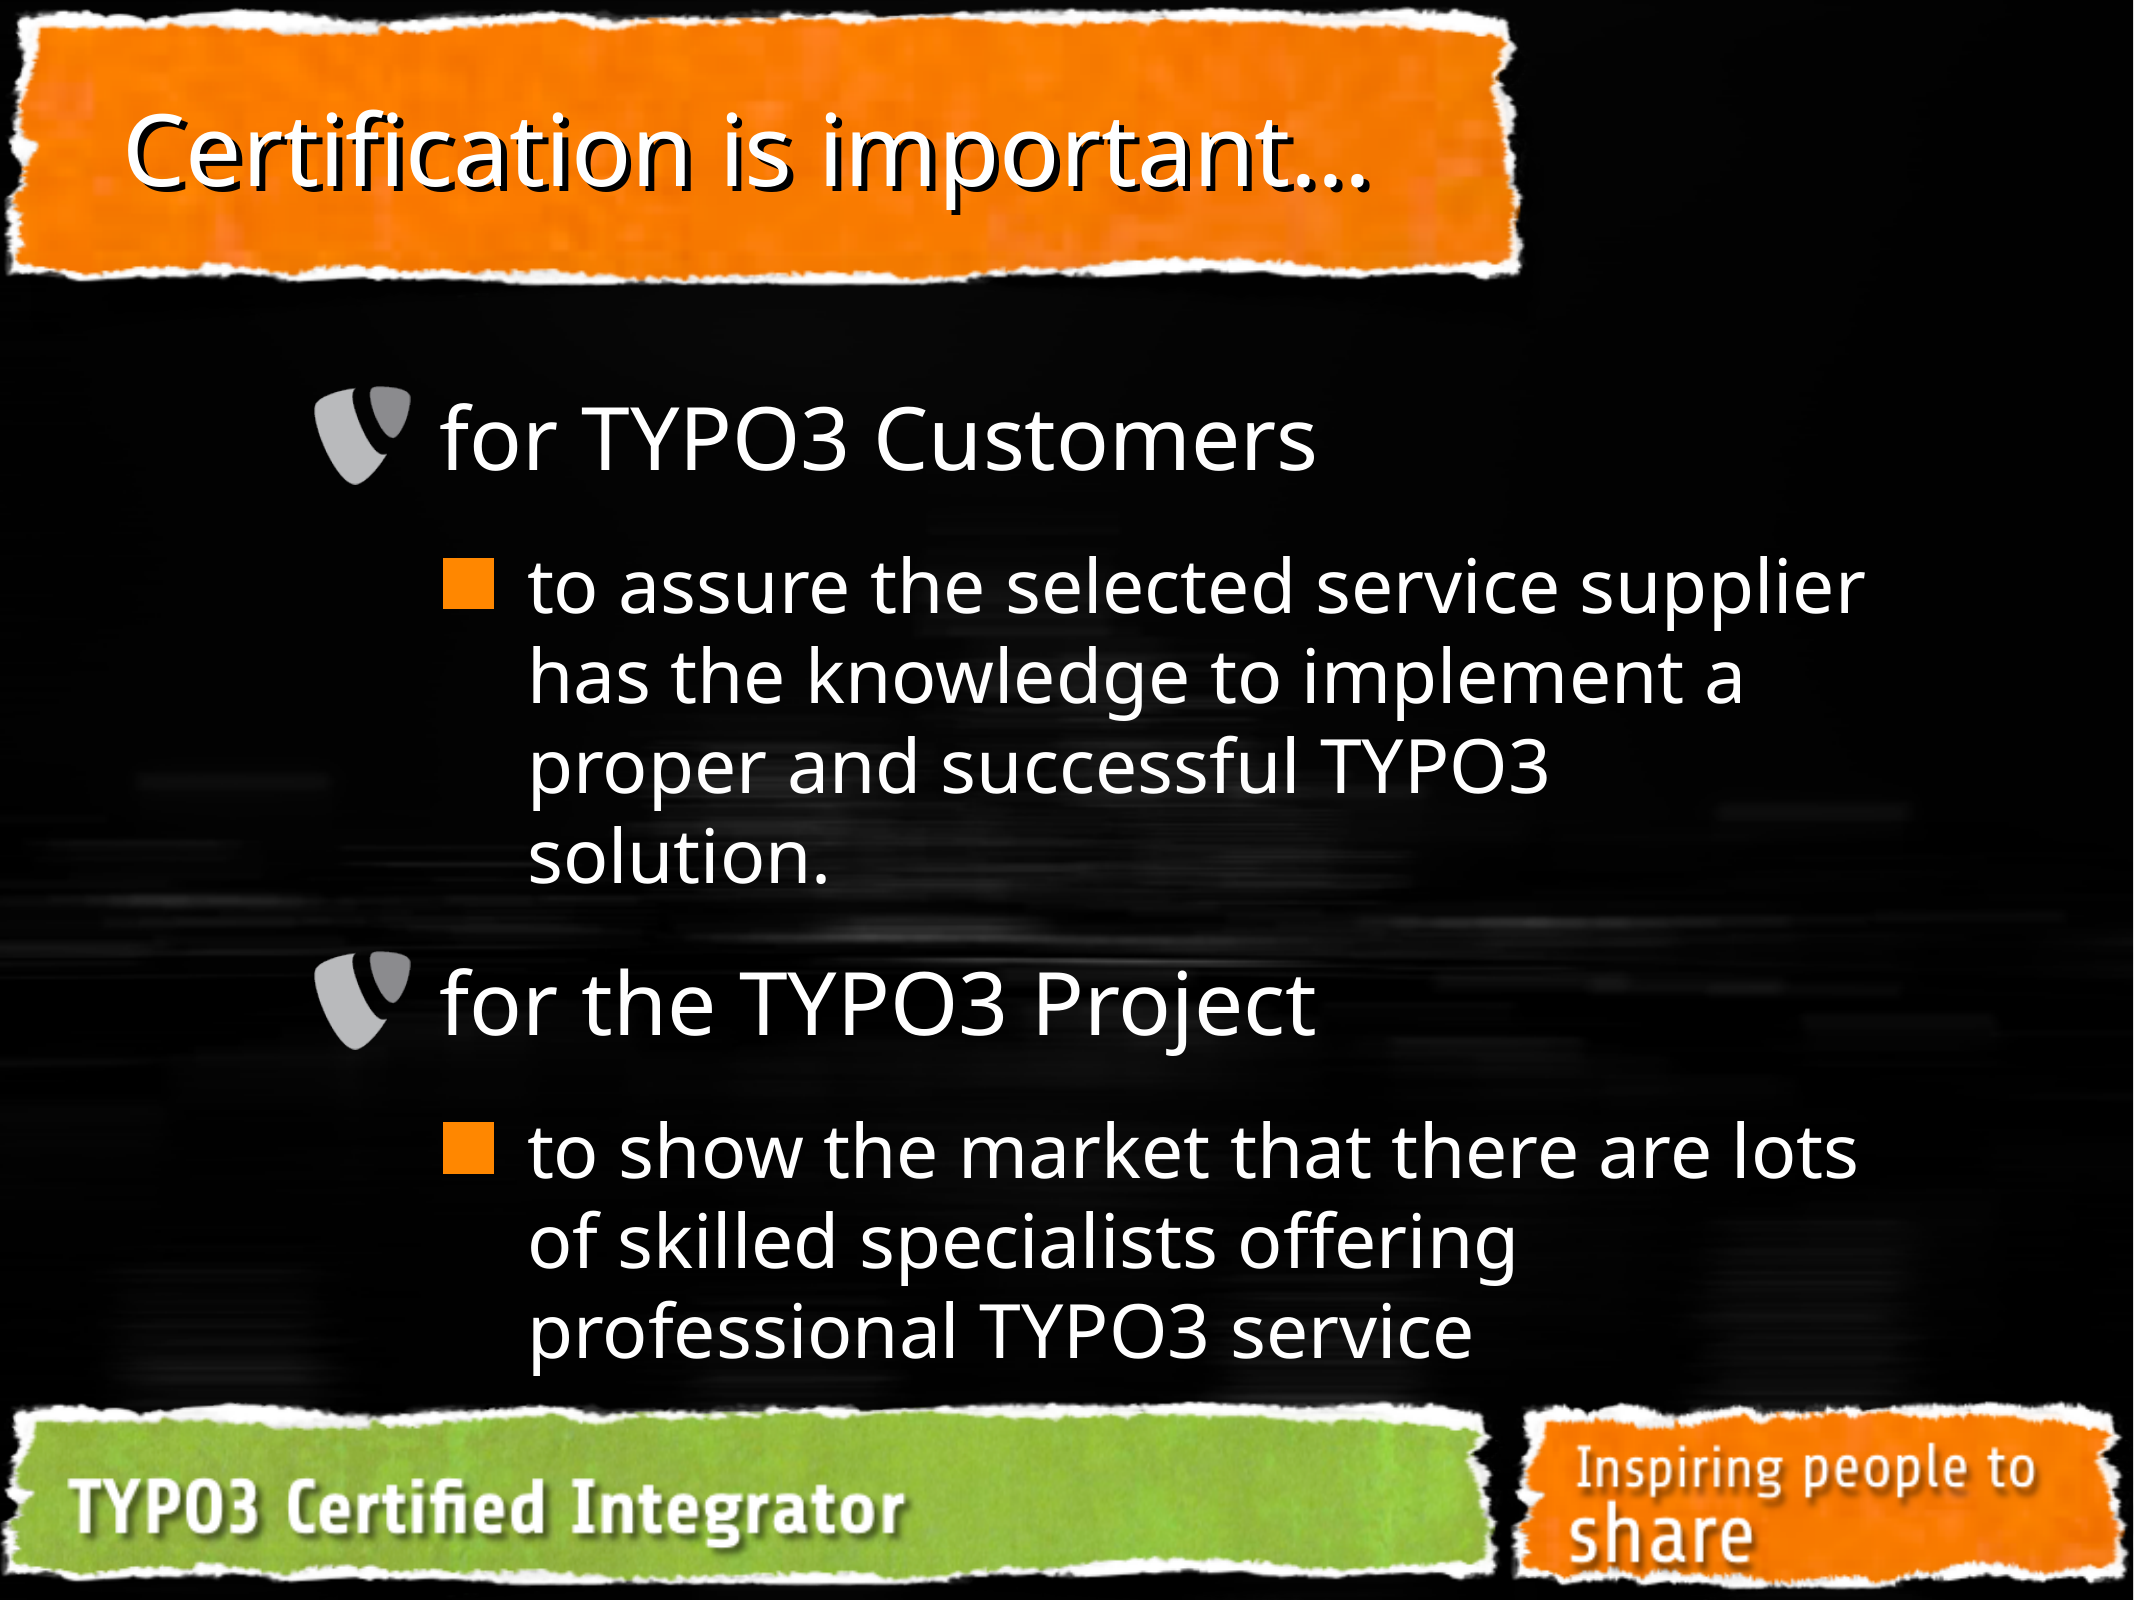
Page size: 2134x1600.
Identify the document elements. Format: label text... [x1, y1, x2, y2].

list for TYPO3 Customers to assure the selected service supplier has the knowledge to implement a proper and successful TYPO3 solution. for the TYPO3 Project to show the market that there are lots of skilled specialists offering professional TYPO3 service [208, 329, 1925, 1375]
picture [0, 0, 2134, 1600]
title Certification is important... [114, 74, 1453, 215]
